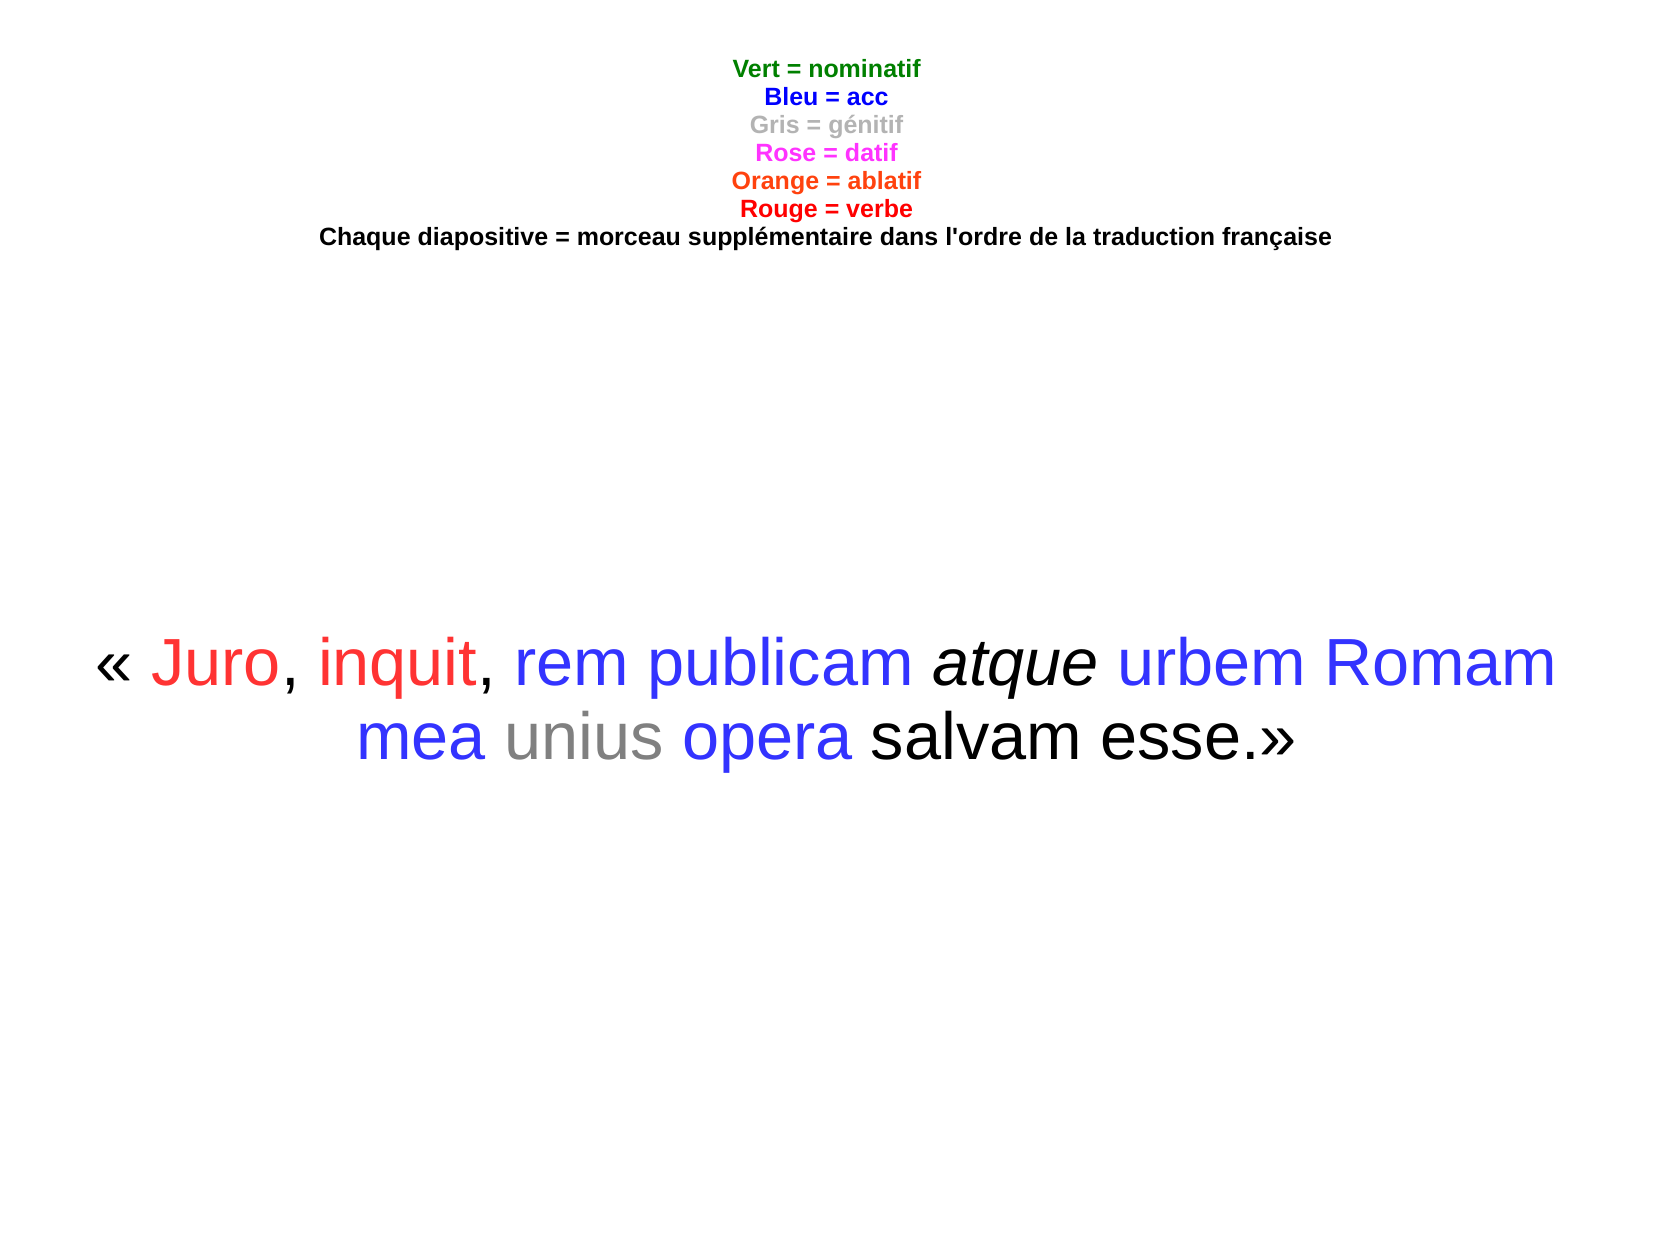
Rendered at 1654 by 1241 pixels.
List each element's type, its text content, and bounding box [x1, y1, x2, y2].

subtitle « Juro, inquit, rem publicam atque urbem Romam mea unius opera salvam esse.» [82, 290, 1571, 1109]
title Vert = nominatif Bleu = acc Gris = génitif Rose = datif Orange = ablatif Rouge = verbe Chaque diapositive = morceau supplémentaire dans l'ordre de la traduction française [82, 49, 1571, 257]
